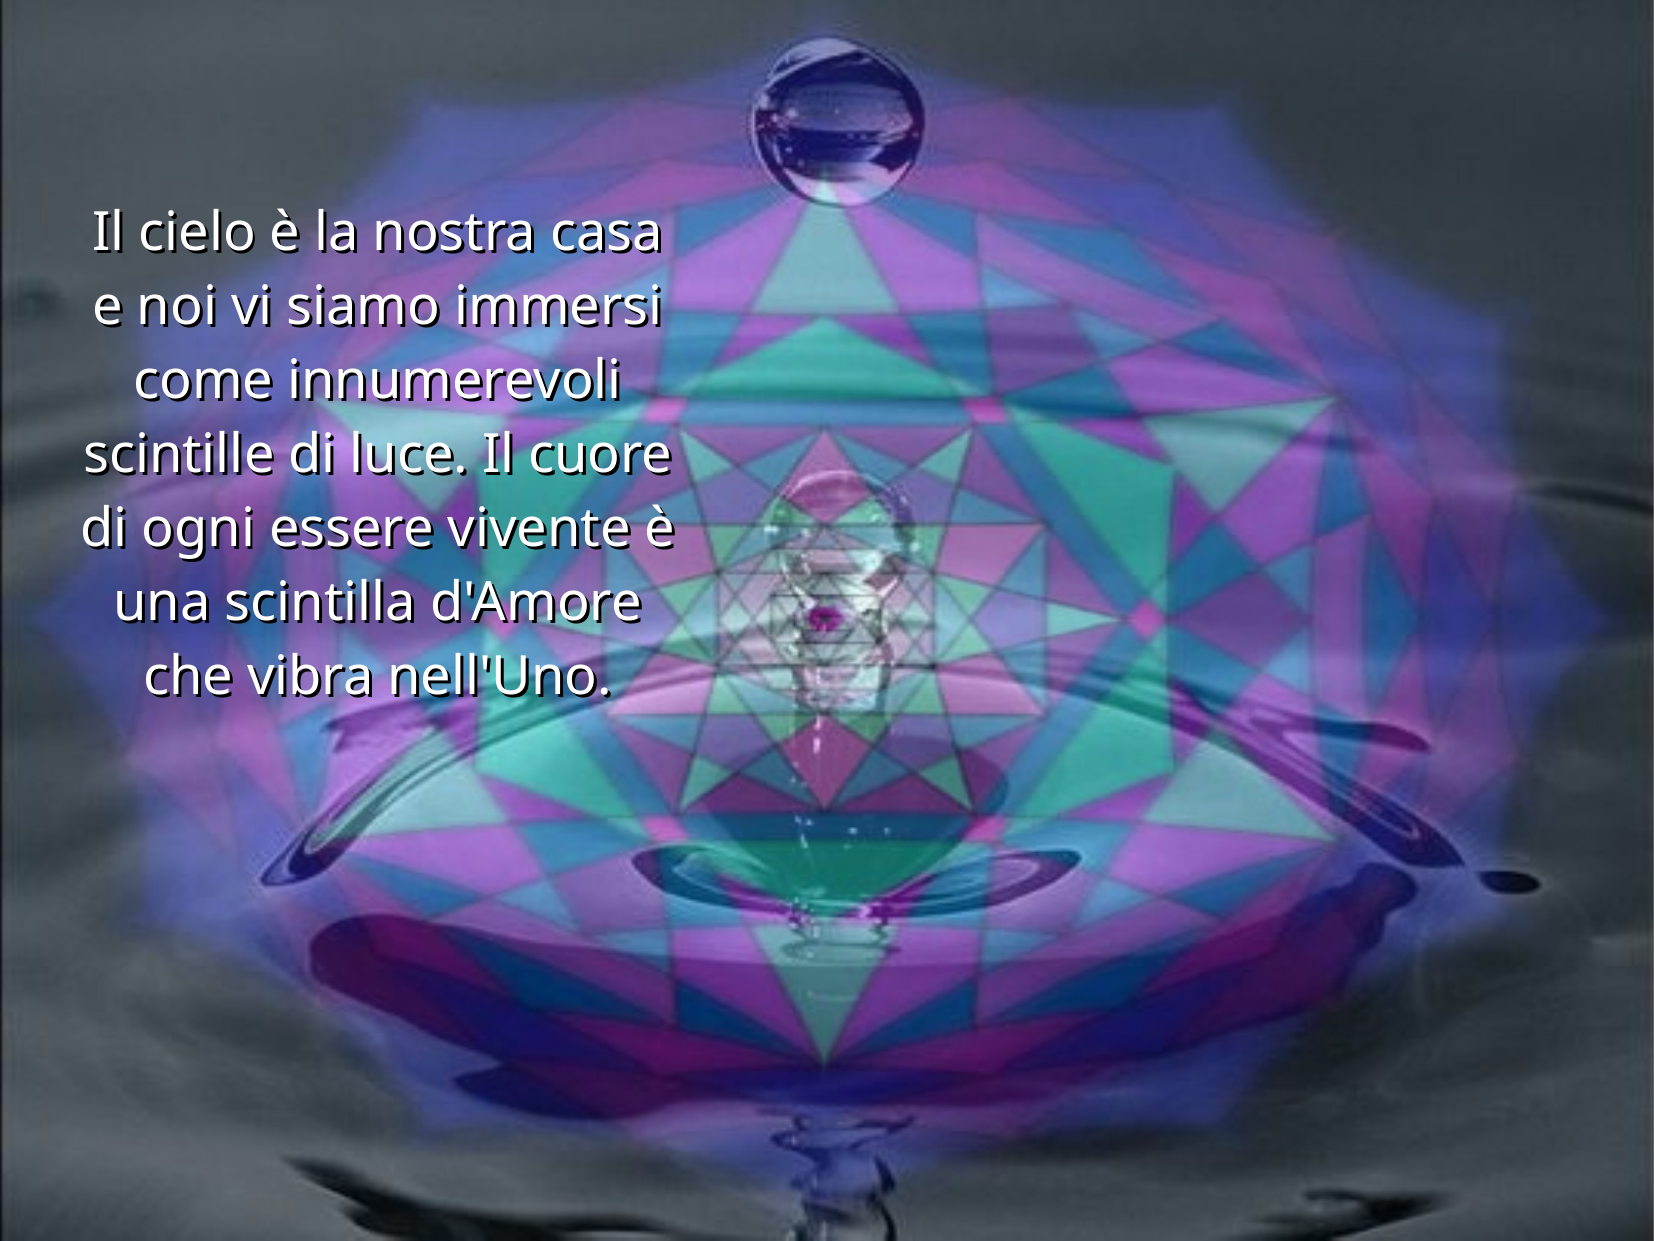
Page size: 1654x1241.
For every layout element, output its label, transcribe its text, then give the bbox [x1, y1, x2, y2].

title Il cielo è la nostra casa e noi vi siamo immersi come innumerevoli scintille di luce. Il cuore di ogni essere vivente è una scintilla d'Amore che vibra nell'Uno. [76, 135, 680, 768]
picture [0, 0, 1654, 1241]
